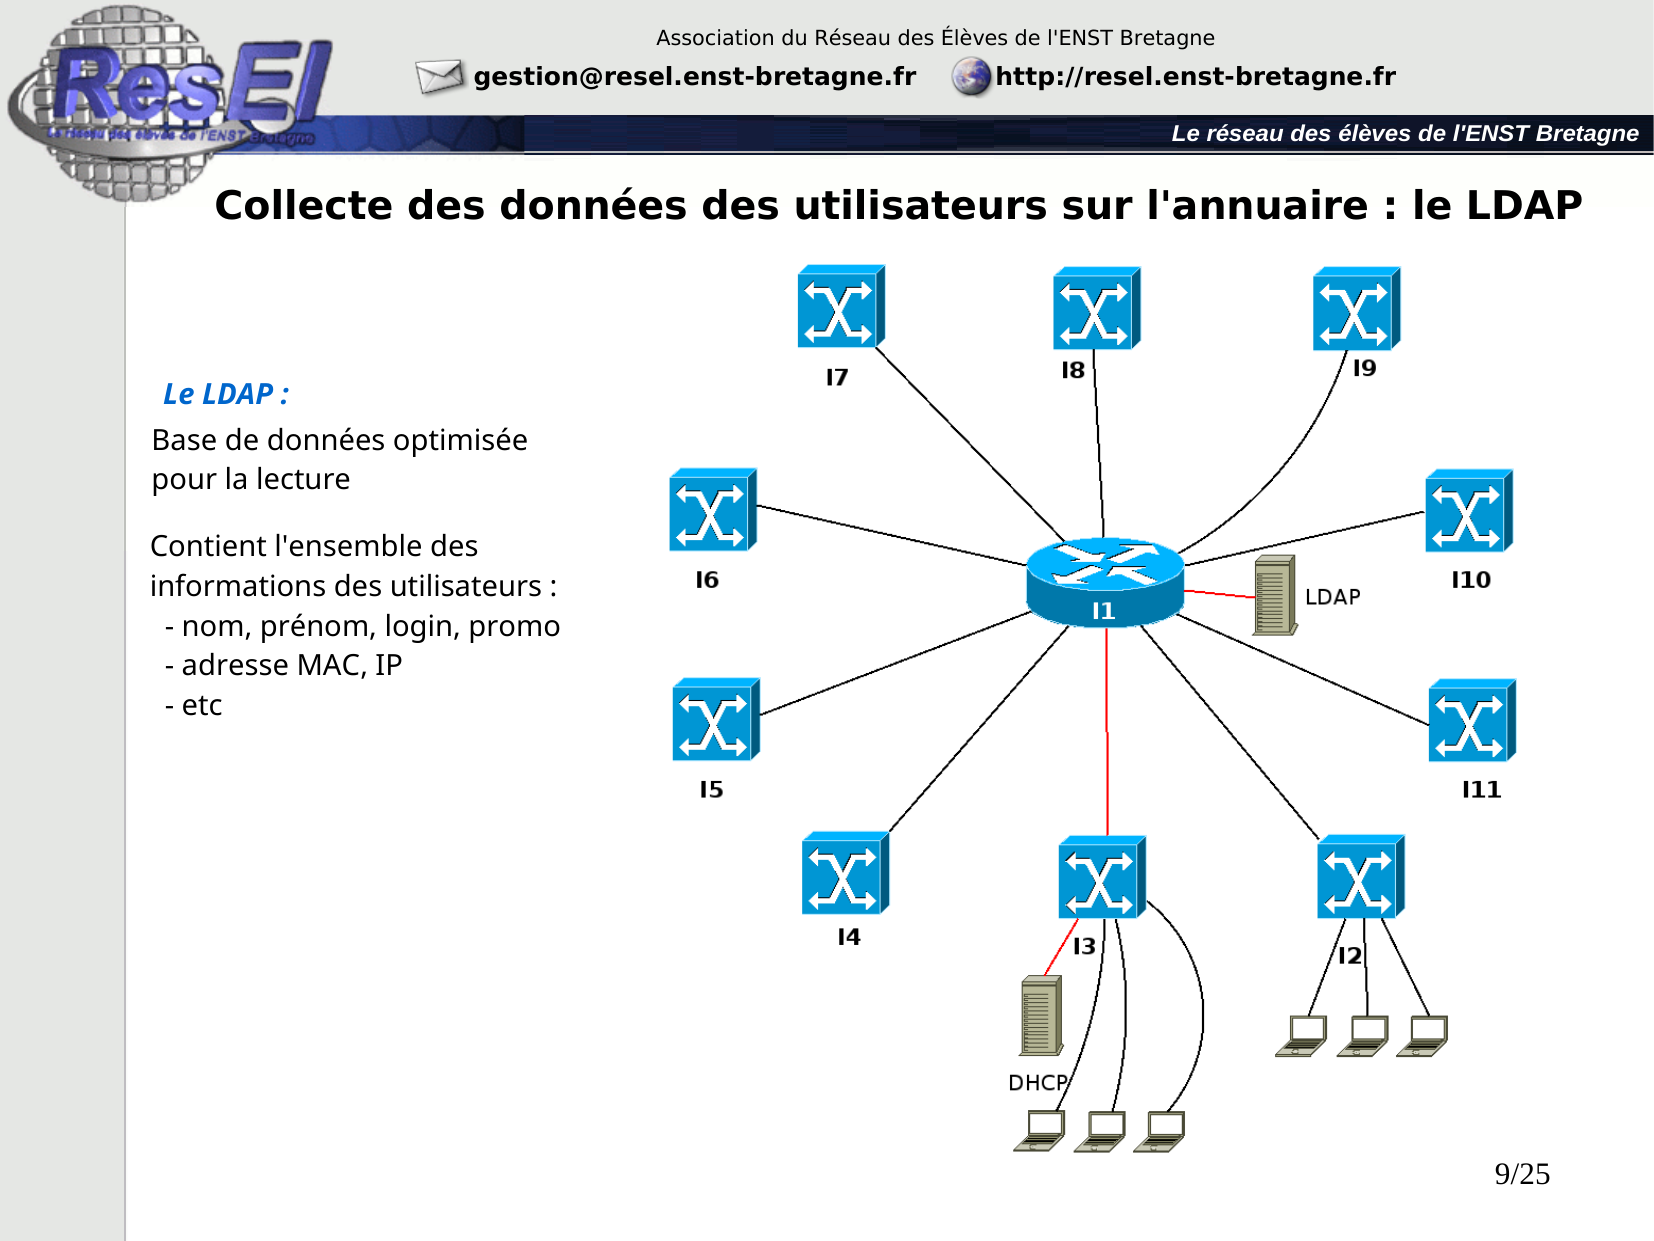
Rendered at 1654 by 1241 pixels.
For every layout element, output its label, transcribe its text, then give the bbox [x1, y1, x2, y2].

text_box Base de données optimisée pour la lecture [151, 418, 563, 491]
picture [606, 264, 1518, 1163]
text_box Collecte des données des utilisateurs sur l'annuaire : le LDAP [214, 183, 1585, 230]
text_box Contient l'ensemble des informations des utilisateurs : - nom, prénom, login, promo - adresse MAC, IP - etc [149, 525, 611, 705]
text_box Le LDAP : [163, 373, 321, 410]
picture [806, 282, 871, 342]
picture [0, 0, 1654, 1241]
